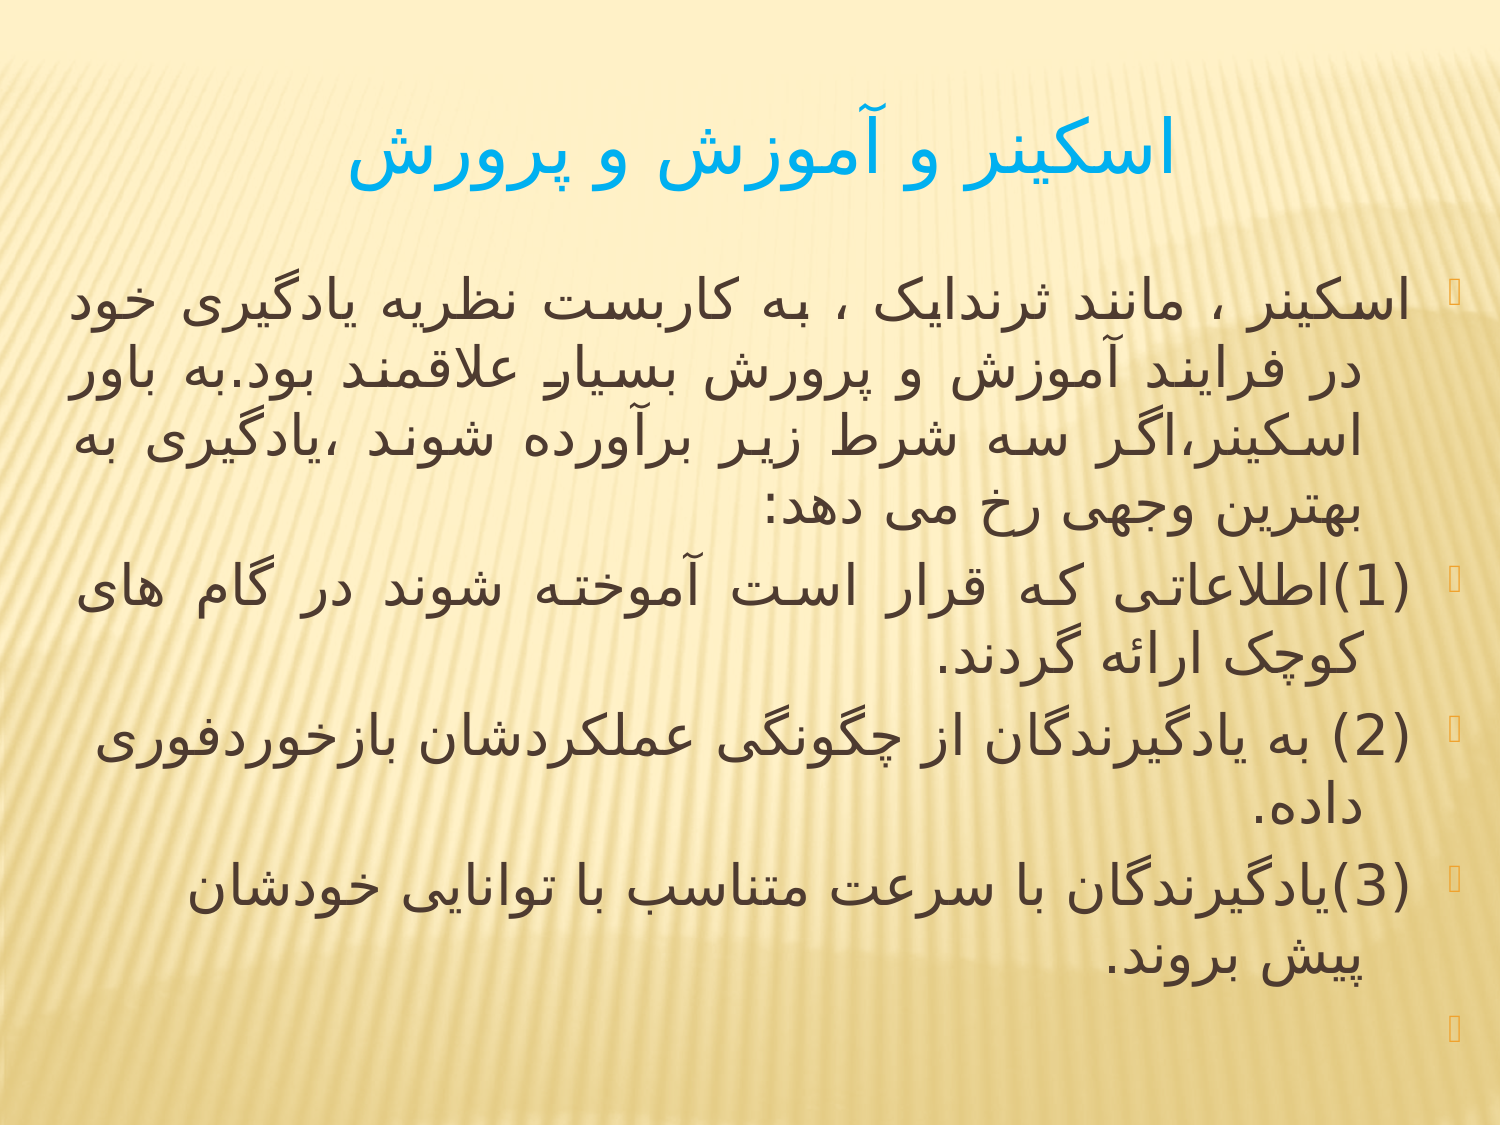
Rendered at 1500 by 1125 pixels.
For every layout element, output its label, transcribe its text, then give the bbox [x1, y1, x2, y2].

title اسکینر و آموزش و پرورش [50, 75, 1476, 213]
list اسکینر ، مانند ثرندایک ، به کاربست نظریه یادگیری خود در فرایند آموزش و پرورش بسیار علاقمند بود.به باور اسکینر،اگر سه شرط زیر برآورده شوند ،یادگیری به بهترین وجهی رخ می دهد: (1)اطلاعاتی که قرار است آموخته شوند در گام های کوچک ارائه گردند. (2) به یادگیرندگان از چگونگی عملکردشان بازخوردفوری داده. (3)یادگیرندگان با سرعت متناسب با توانایی خودشان پیش بروند. [50, 254, 1476, 998]
